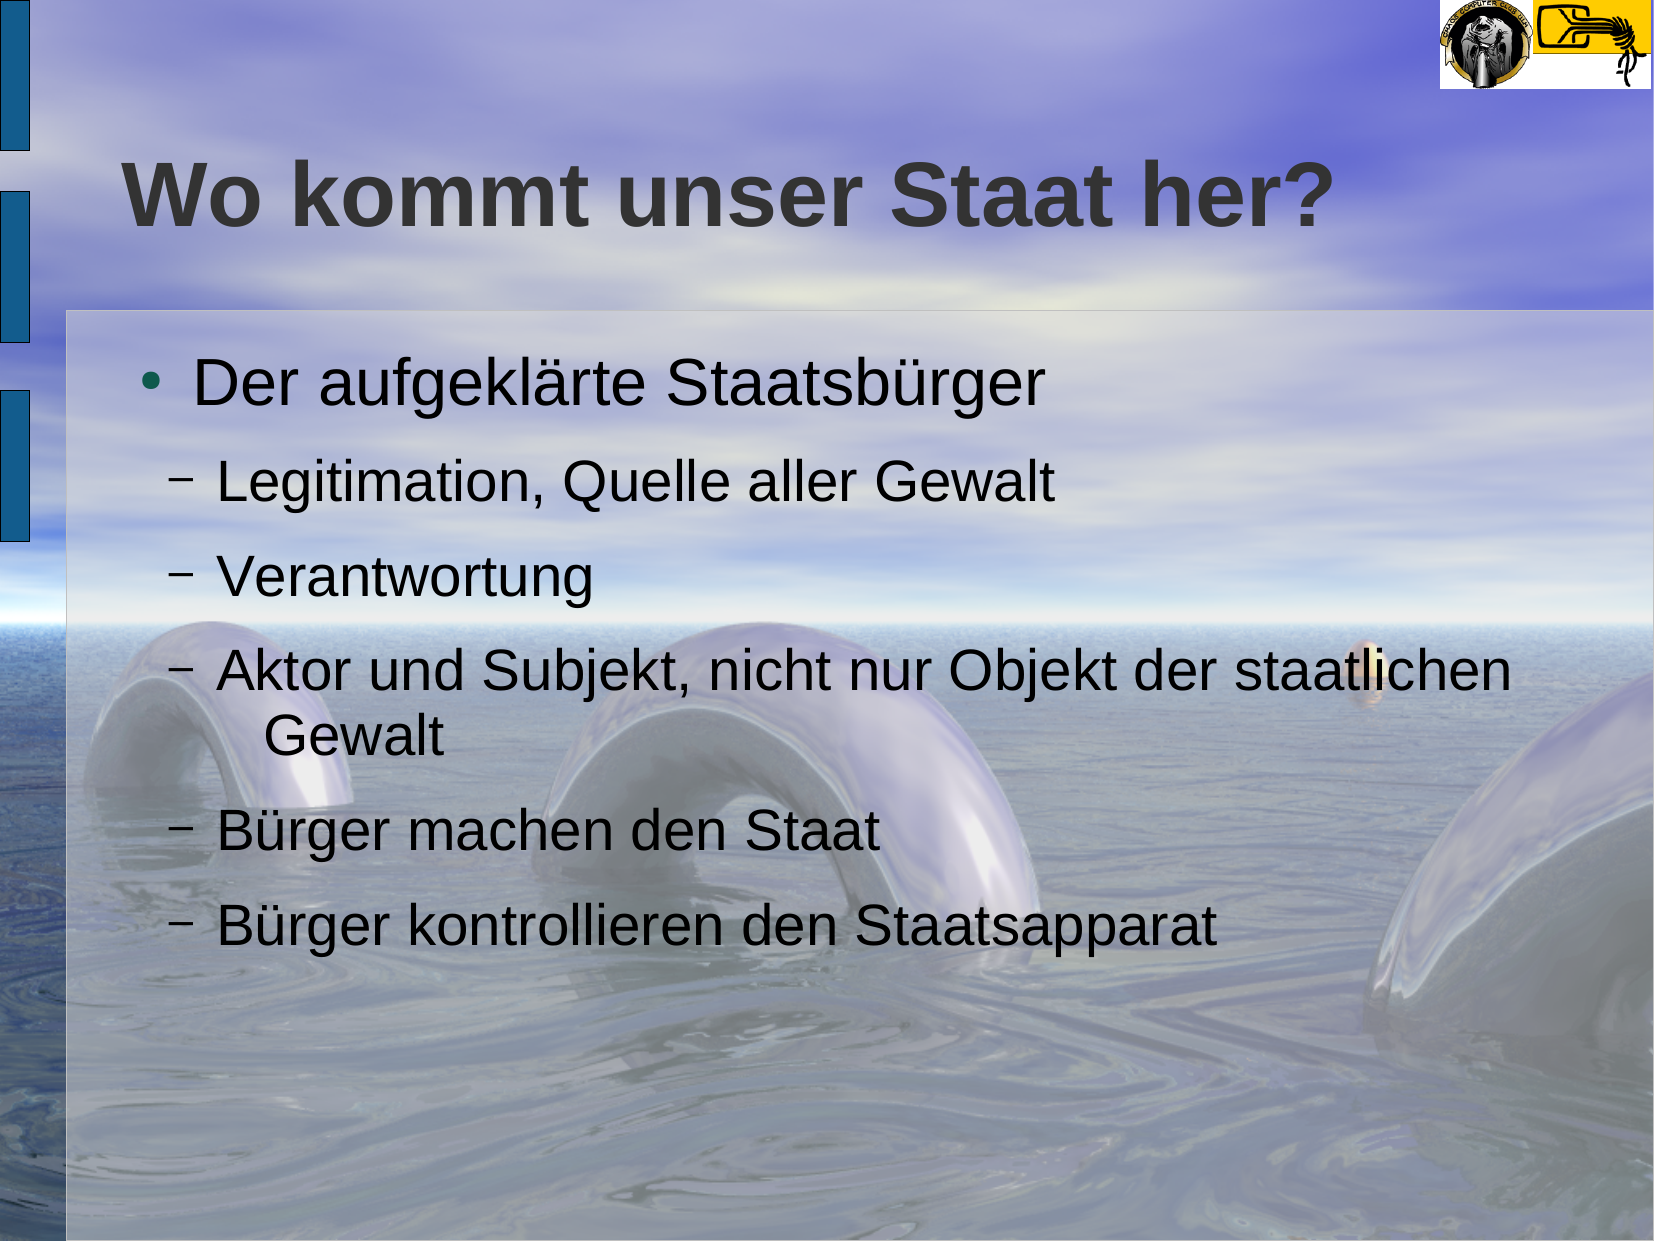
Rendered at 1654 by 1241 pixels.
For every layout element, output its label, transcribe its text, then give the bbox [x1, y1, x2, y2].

picture [0, 0, 1654, 1241]
list Der aufgeklärte Staatsbürger Legitimation, Quelle aller Gewalt Verantwortung Aktor und Subjekt, nicht nur Objekt der staatlichen Gewalt Bürger machen den Staat Bürger kontrollieren den Staatsapparat [121, 344, 1534, 1112]
title Wo kommt unser Staat her? [121, 98, 1534, 291]
